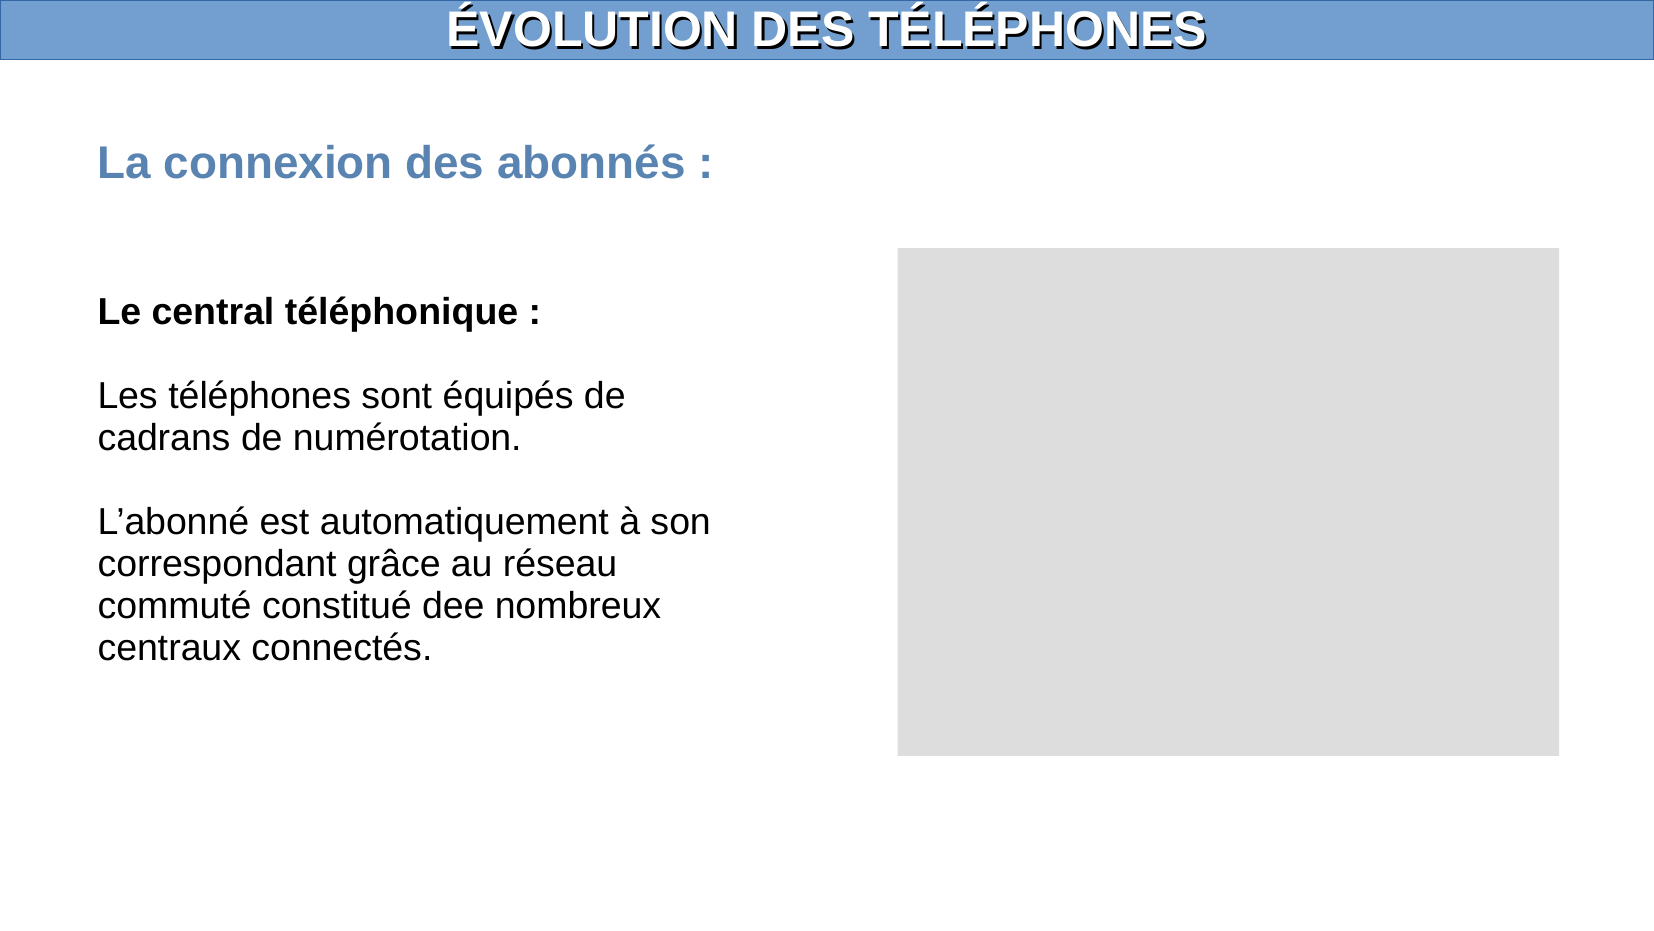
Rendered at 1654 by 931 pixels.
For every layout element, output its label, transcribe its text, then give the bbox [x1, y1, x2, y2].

text_box Le central téléphonique : Les téléphones sont équipés de cadrans de numérotation. L’abonné est automatiquement à son correspondant grâce au réseau commuté constitué dee nombreux centraux connectés. [82, 283, 780, 761]
text_box La connexion des abonnés : [82, 129, 804, 197]
text_box ÉVOLUTION DES TÉLÉPHONES [0, 0, 1654, 60]
text_box [897, 248, 1560, 756]
